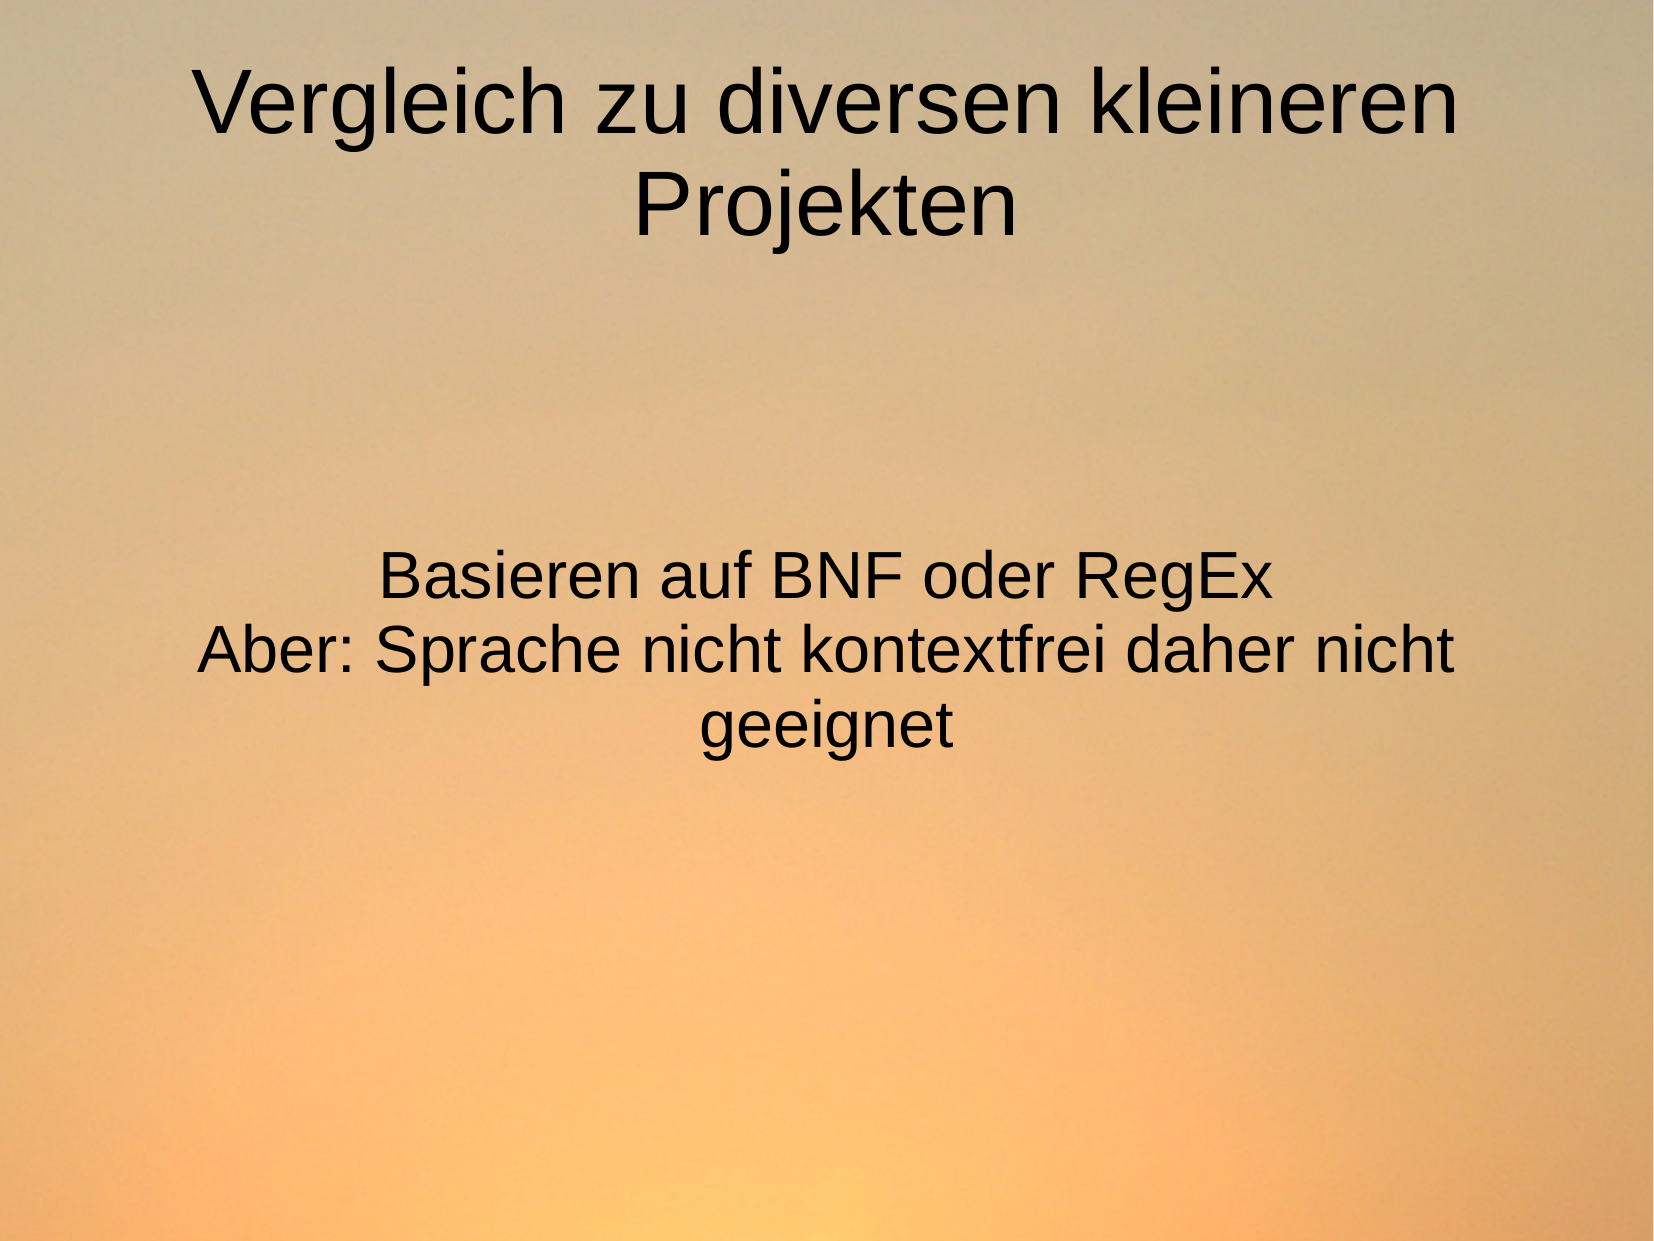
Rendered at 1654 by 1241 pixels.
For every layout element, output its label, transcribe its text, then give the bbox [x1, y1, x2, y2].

title Vergleich zu diversen kleineren Projekten [82, 49, 1571, 257]
picture [0, 0, 1654, 1241]
subtitle Basieren auf BNF oder RegEx Aber: Sprache nicht kontextfrei daher nicht geeignet [82, 290, 1571, 1010]
